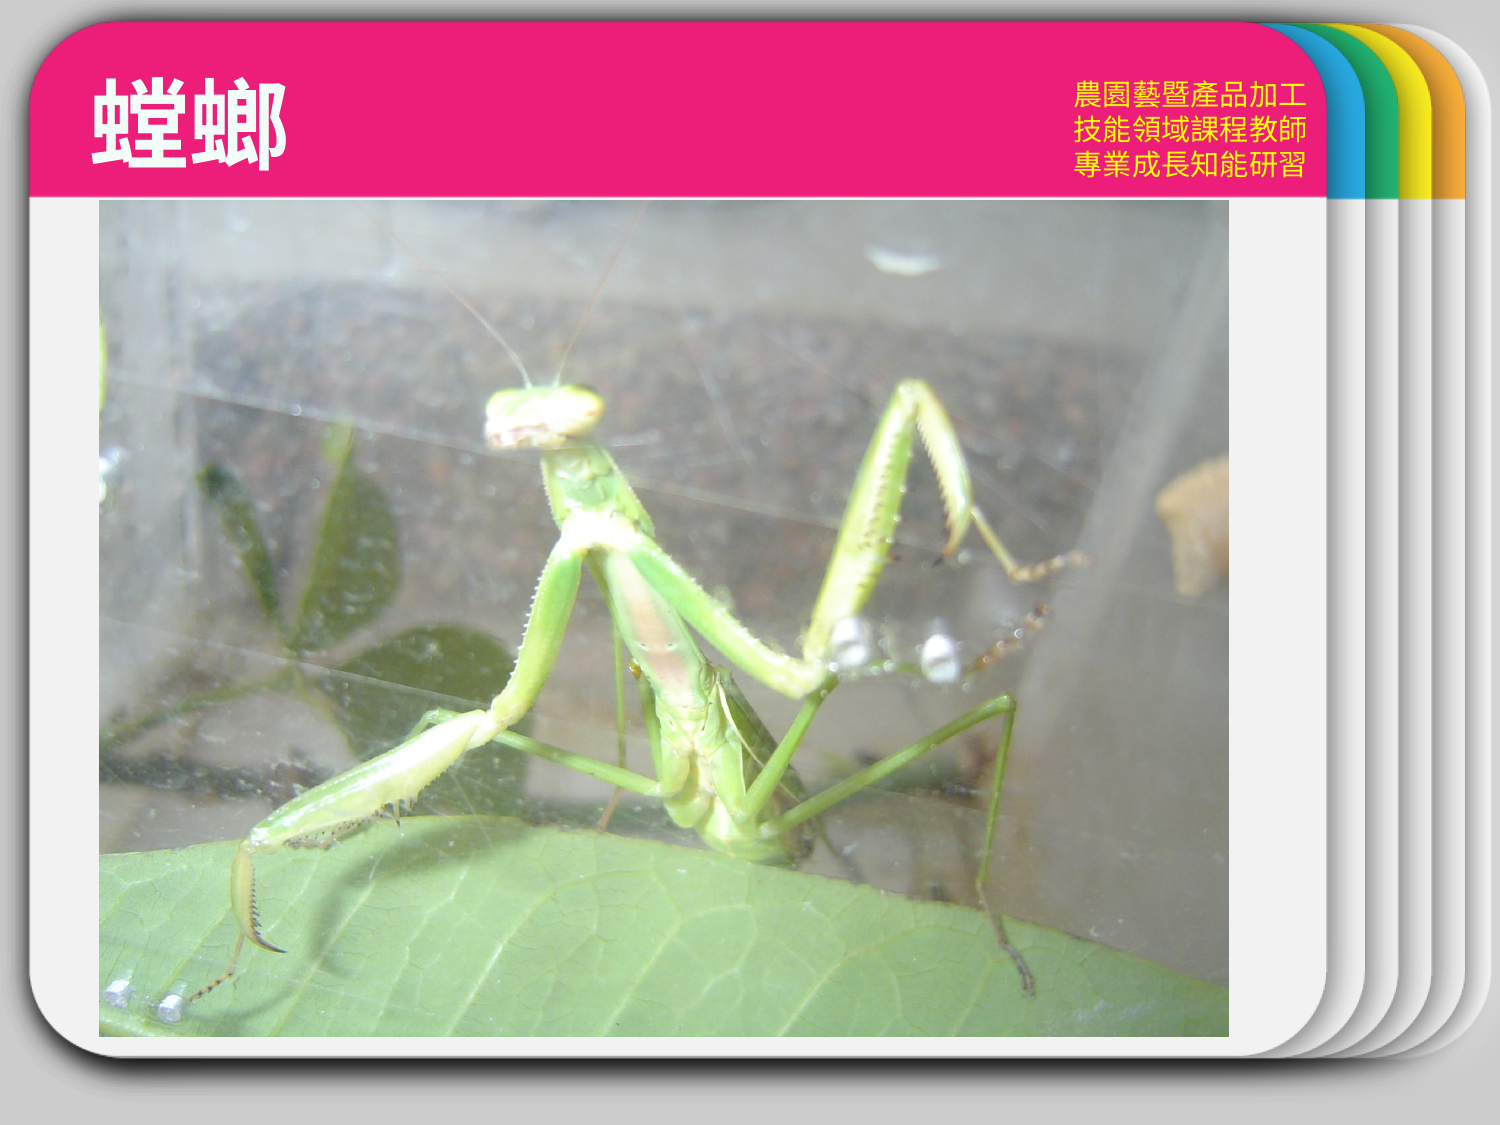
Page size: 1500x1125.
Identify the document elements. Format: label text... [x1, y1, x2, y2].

text_box 螳螂 [74, 54, 795, 191]
text_box 農園藝暨產品加工技能領域課程教師專業成長知能研習 [1058, 68, 1344, 190]
picture [0, 0, 1500, 1125]
